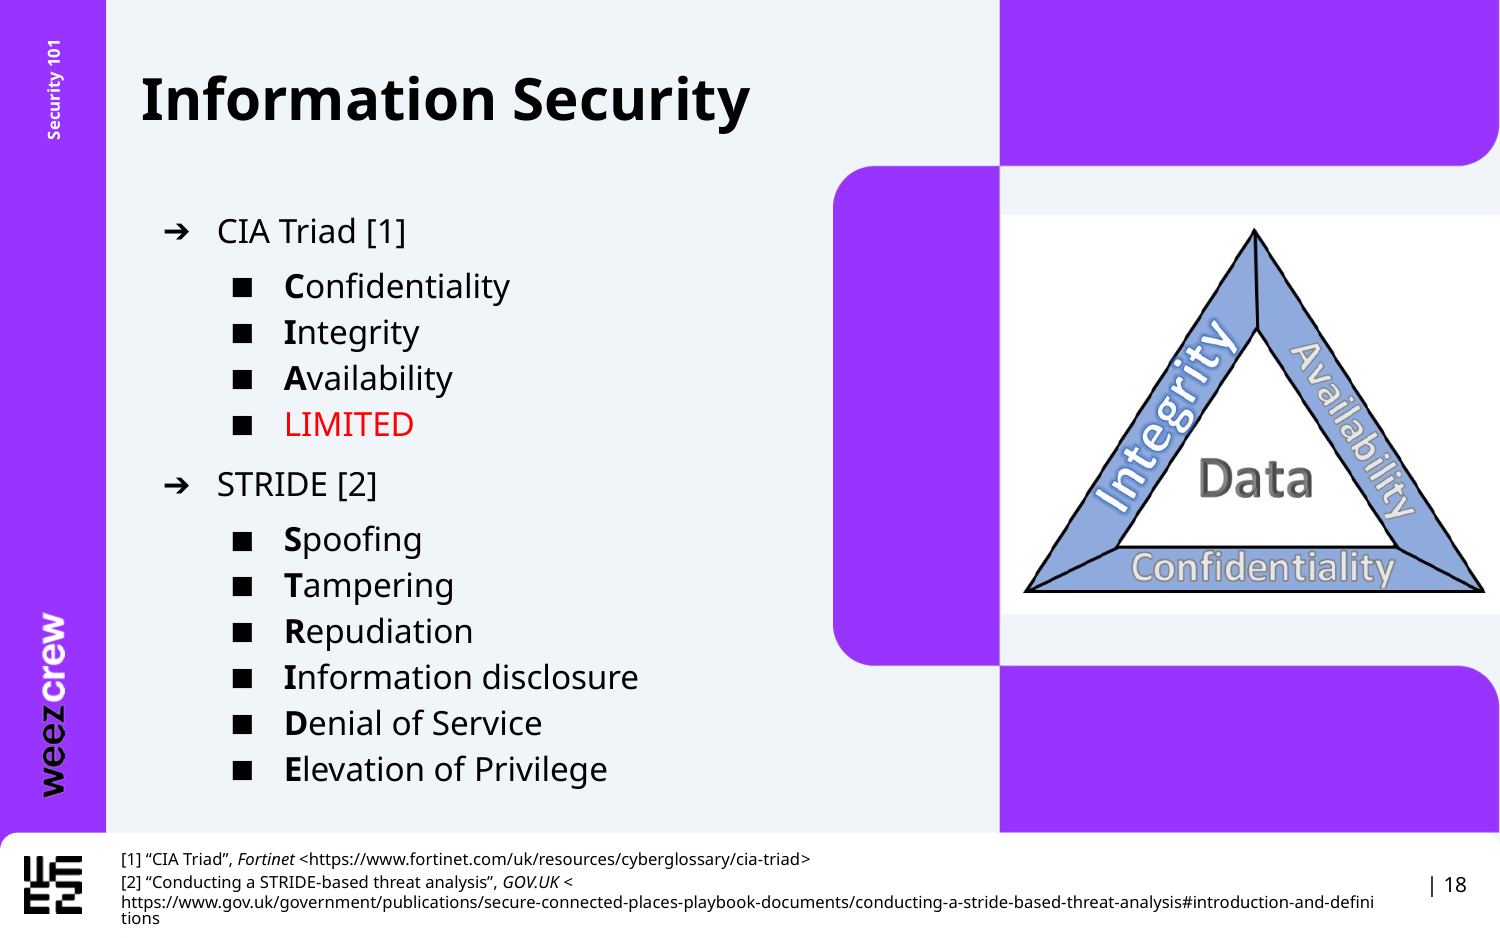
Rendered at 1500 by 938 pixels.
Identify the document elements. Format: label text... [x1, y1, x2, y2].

slide_number | <number> [1394, 850, 1482, 922]
subtitle [1] “CIA Triad”, Fortinet <https://www.fortinet.com/uk/resources/cyberglossary/cia-triad> [2] “Conducting a STRIDE-based threat analysis”, GOV.UK <https://www.gov.uk/government/publications/secure-connected-places-playbook-documents/conducting-a-stride-based-threat-analysis#introduction-and-definitions> [106, 838, 1394, 938]
picture [833, 0, 1500, 833]
picture [24, 856, 82, 914]
title Information Security [126, 24, 806, 170]
picture [43, 612, 65, 798]
title Security 101 [0, 24, 107, 497]
list CIA Triad [1] Confidentiality Integrity Availability LIMITED STRIDE [2] Spoofing Tampering Repudiation Information disclosure Denial of Service Elevation of Privilege [126, 188, 788, 809]
